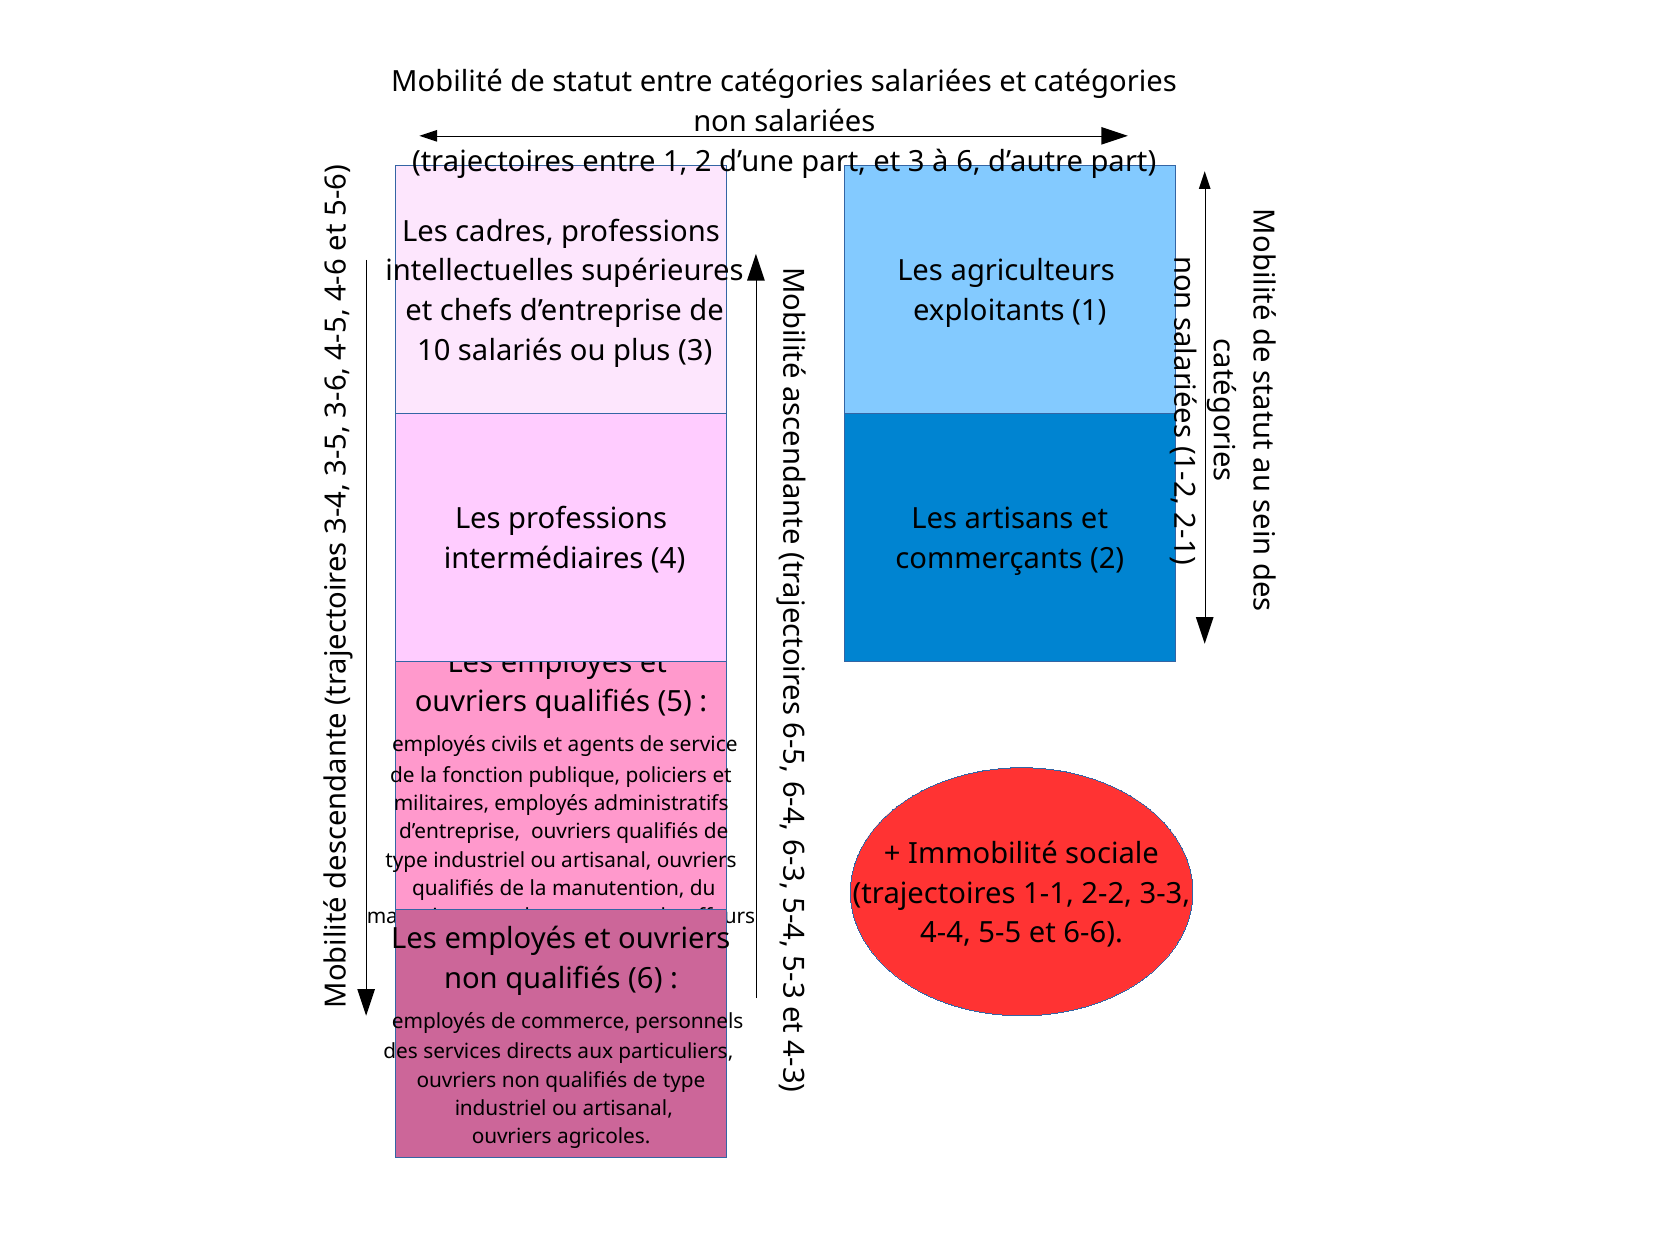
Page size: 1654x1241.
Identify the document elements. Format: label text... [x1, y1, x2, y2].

text_box Les agriculteurs exploitants (1) [844, 165, 1176, 414]
text_box Les employés et ouvriers non qualifiés (6) : employés de commerce, personnels des services directs aux particuliers, ouvriers non qualifiés de type industriel ou artisanal, ouvriers agricoles. [395, 909, 727, 1158]
text_box Mobilité de statut entre catégories salariées et catégories non salariées (trajectoires entre 1, 2 d’une part, et 3 à 6, d’autre part) [346, 53, 1223, 135]
text_box Mobilité descendante (trajectoires 3-4, 3-5, 3-6, 4-5, 4-6 et 5-6) [307, 248, 356, 1024]
text_box + Immobilité sociale (trajectoires 1-1, 2-2, 3-3, 4-4, 5-5 et 6-6). [850, 767, 1193, 1016]
text_box Mobilité ascendante (trajectoires 6-5, 6-4, 6-3, 5-4, 5-3 et 4-3) [773, 252, 822, 1011]
text_box Mobilité de statut au sein des catégories non salariées (1-2, 2-1) [1210, 147, 1293, 674]
text_box Les employés et ouvriers qualifiés (5) : employés civils et agents de service de la fonction publique, policiers et militaires, employés administratifs d’entreprise, ouvriers qualifiés de type industriel ou artisanal, ouvriers qualifiés de la manutention, du magasinage et du transport, chauffeurs [395, 662, 727, 909]
text_box Les professions intermédiaires (4) [395, 413, 727, 662]
text_box Les cadres, professions intellectuelles supérieures et chefs d’entreprise de 10 salariés ou plus (3) [395, 165, 727, 413]
text_box Les artisans et commerçants (2) [844, 414, 1176, 662]
